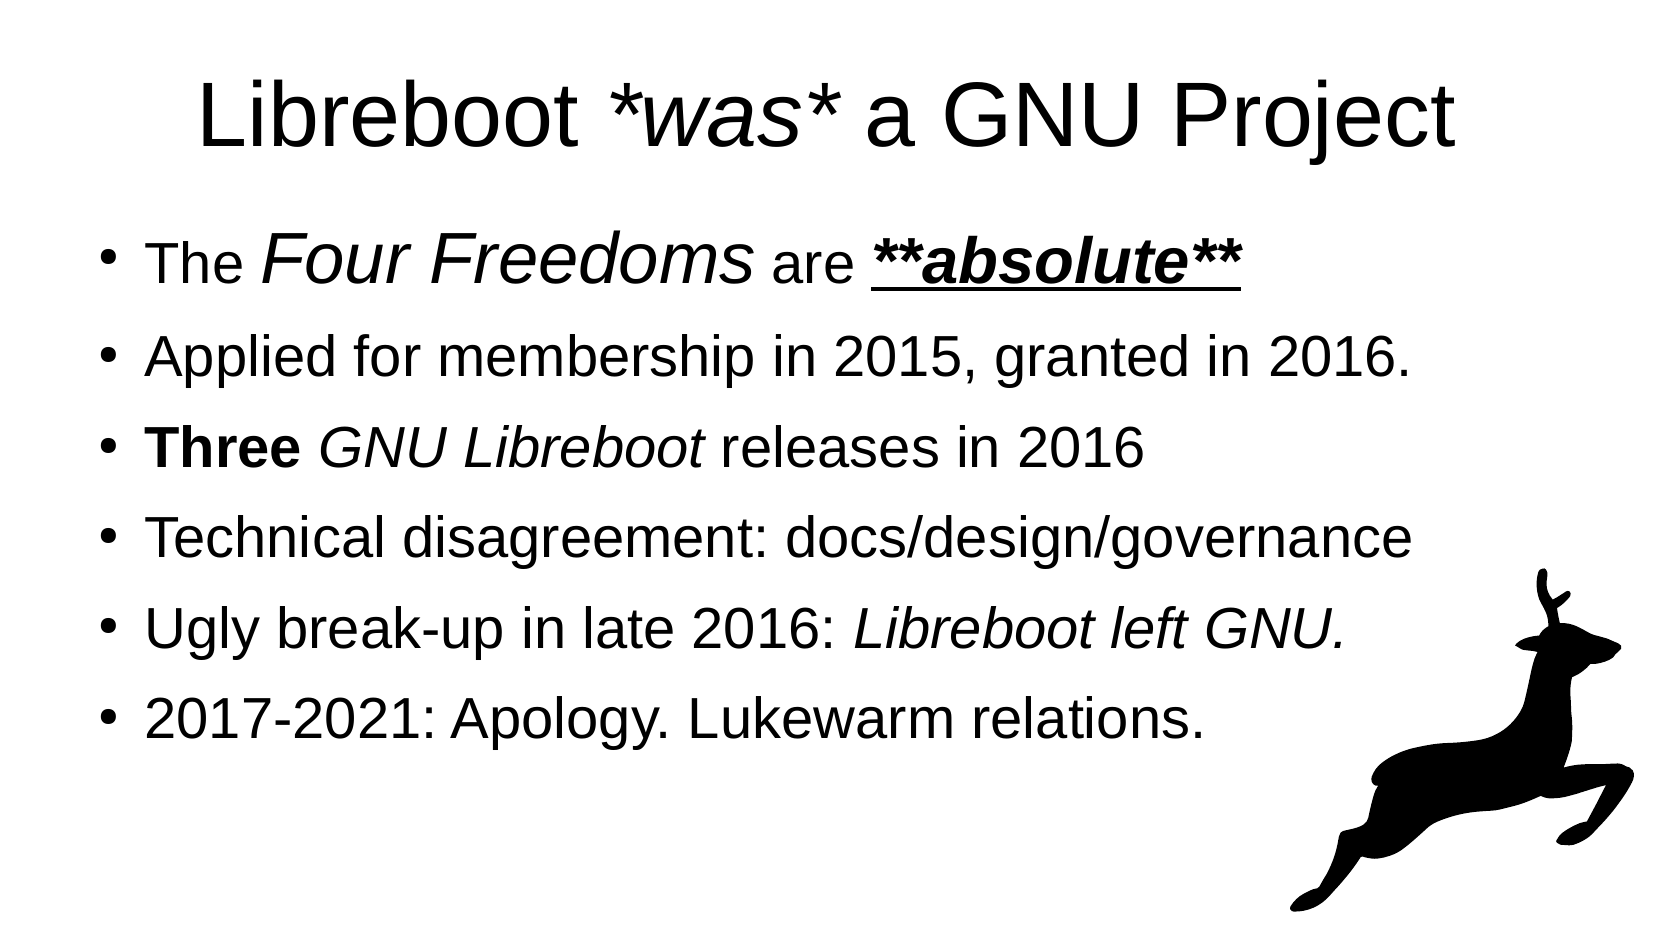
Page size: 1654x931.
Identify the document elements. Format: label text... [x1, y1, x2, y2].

list The Four Freedoms are **absolute** Applied for membership in 2015, granted in 2016. Three GNU Libreboot releases in 2016 Technical disagreement: docs/design/governance Ugly break-up in late 2016: Libreboot left GNU. 2017-2021: Apology. Lukewarm relations. [82, 217, 1571, 758]
picture [1271, 548, 1654, 931]
title Libreboot *was* a GNU Project [82, 37, 1571, 193]
